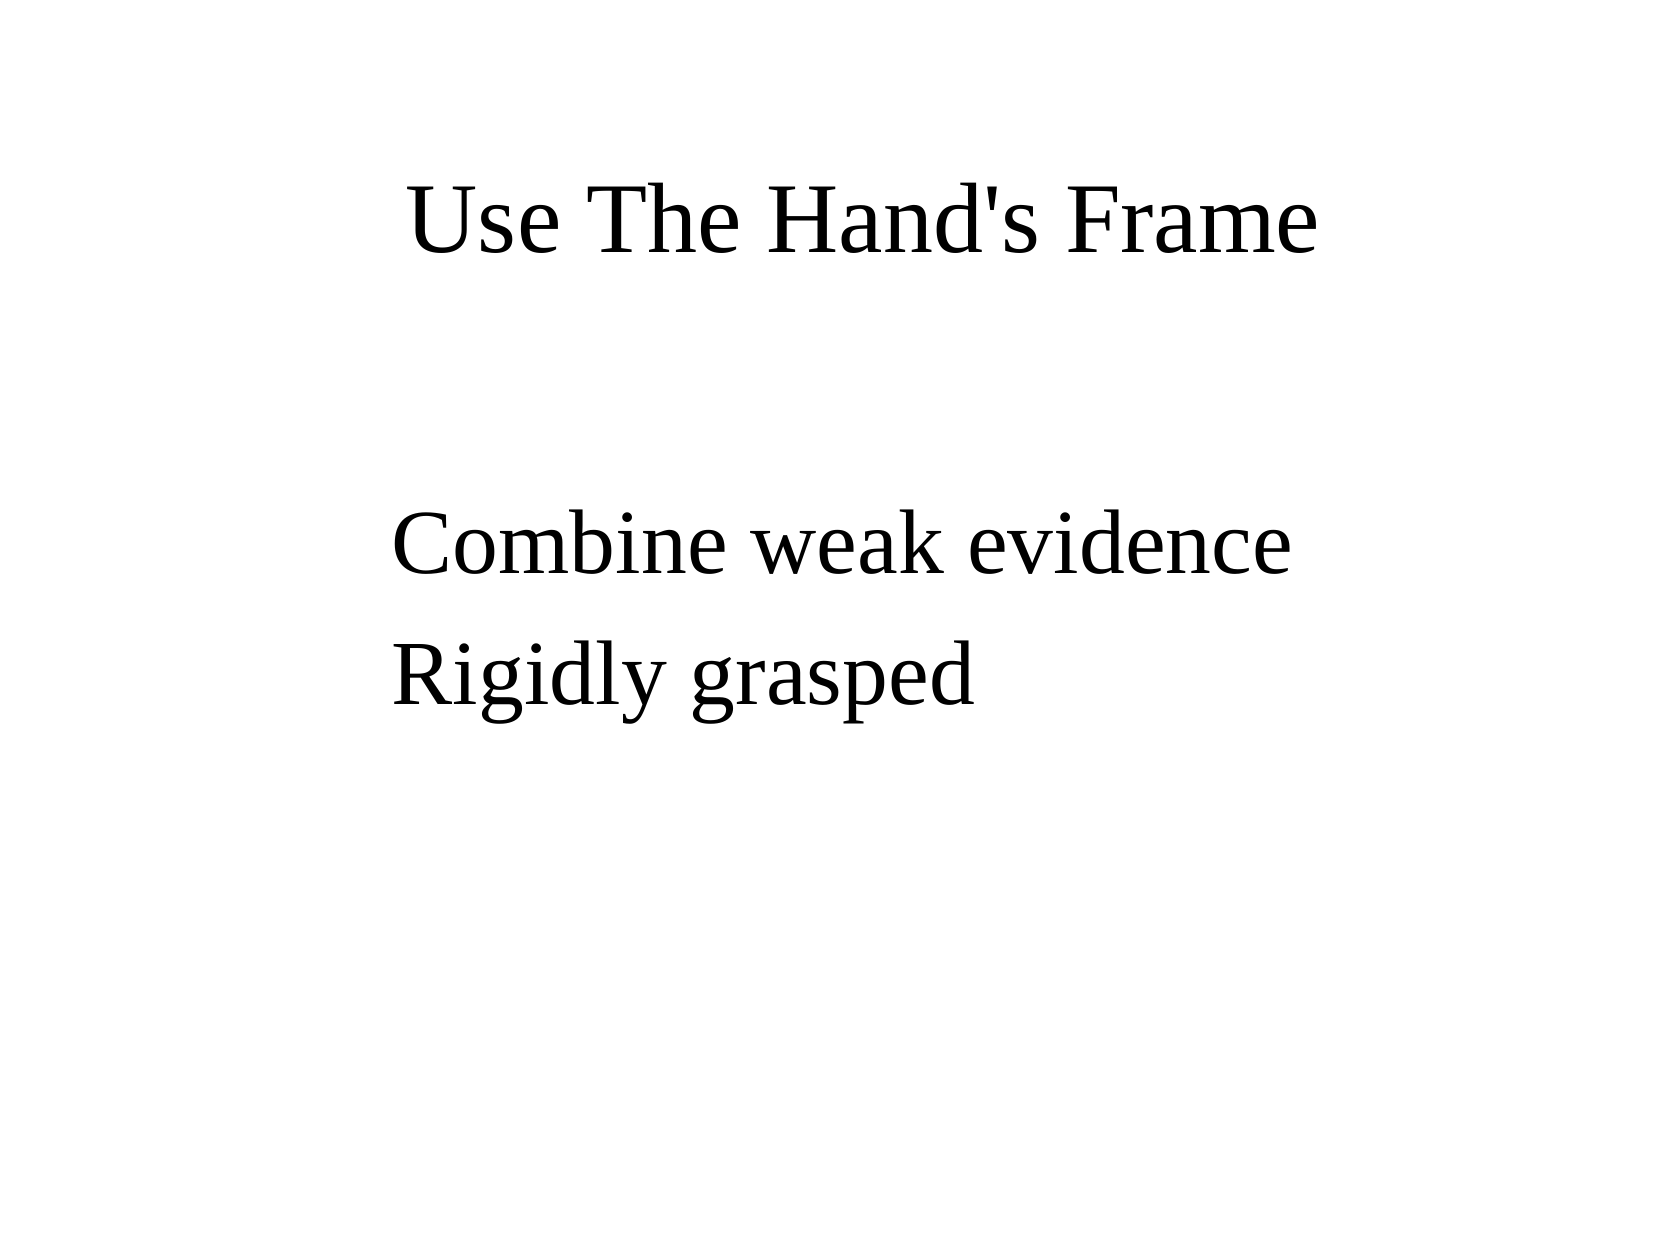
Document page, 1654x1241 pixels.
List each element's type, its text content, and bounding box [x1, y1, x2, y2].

list Combine weak evidence Rigidly grasped [373, 491, 1654, 1241]
title Use The Hand's Frame [118, 114, 1609, 323]
